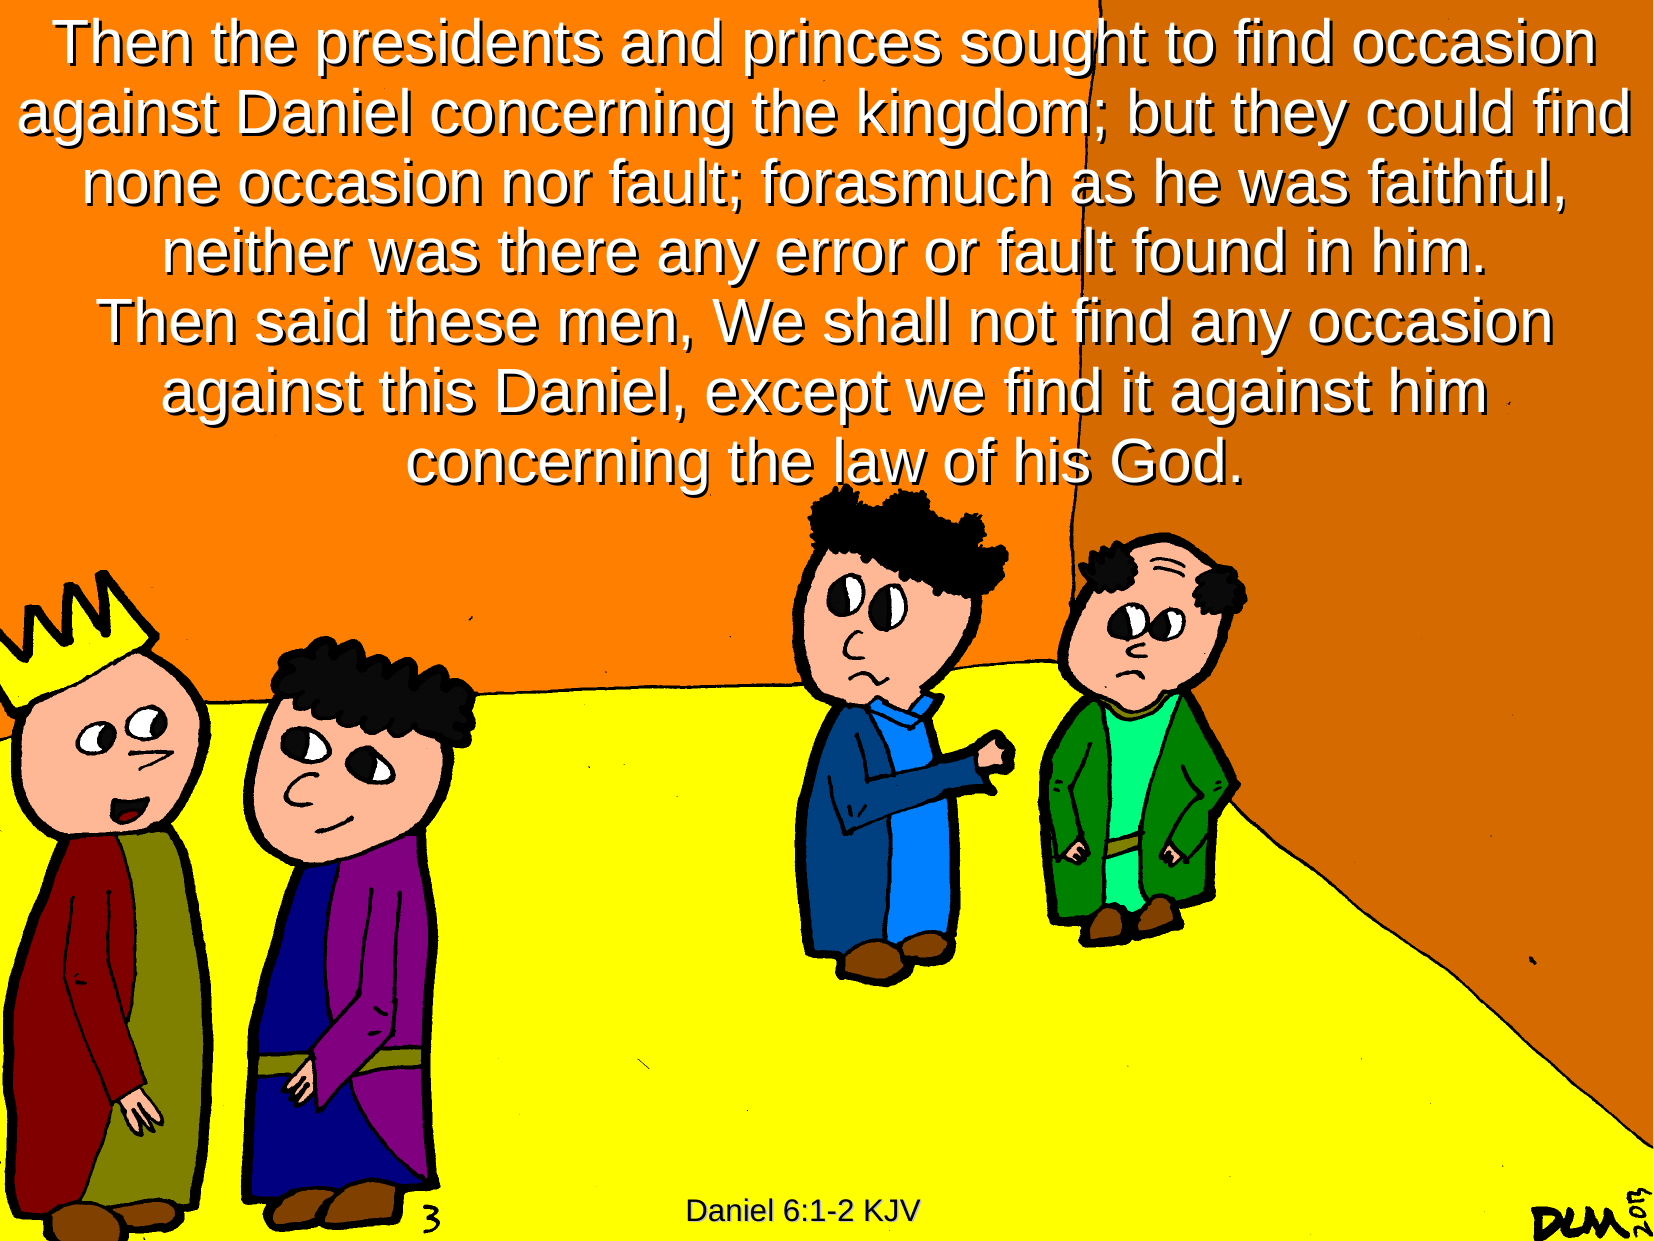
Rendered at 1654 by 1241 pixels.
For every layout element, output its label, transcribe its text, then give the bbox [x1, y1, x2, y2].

text_box Daniel 6:1-2 KJV [644, 1185, 962, 1236]
text_box Then the presidents and princes sought to find occasion against Daniel concerning the kingdom; but they could find none occasion nor fault; forasmuch as he was faithful, neither was there any error or fault found in him. Then said these men, We shall not find any occasion against this Daniel, except we find it against him concerning the law of his God. [0, 0, 1654, 502]
picture [0, 502, 1654, 1241]
